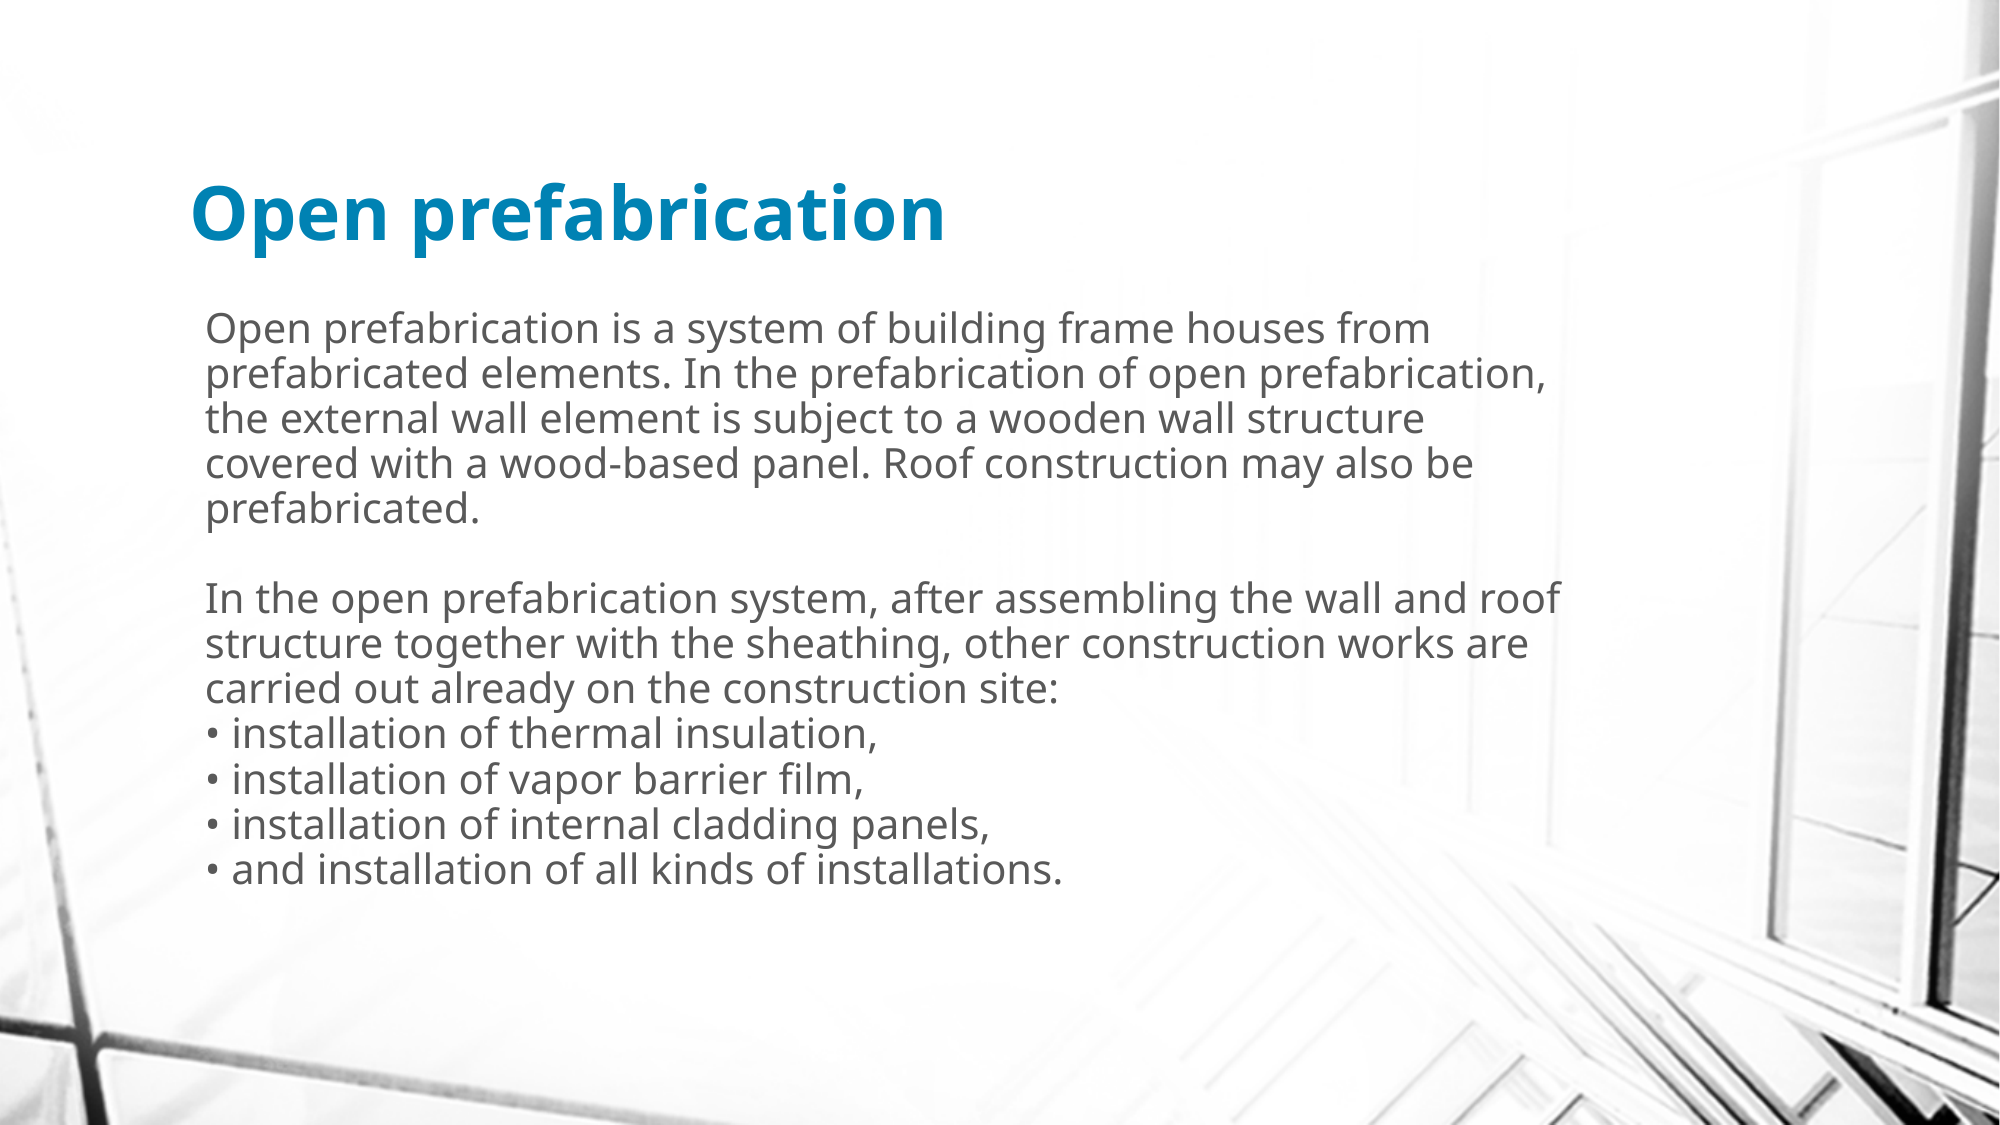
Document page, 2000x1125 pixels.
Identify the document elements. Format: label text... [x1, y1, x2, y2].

list Open prefabrication is a system of building frame houses from prefabricated elements. In the prefabrication of open prefabrication, the external wall element is subject to a wooden wall structure covered with a wood-based panel. Roof construction may also be prefabricated. In the open prefabrication system, after assembling the wall and roof structure together with the sheathing, other construction works are carried out already on the construction site: • installation of thermal insulation, • installation of vapor barrier film, • installation of internal cladding panels, • and installation of all kinds of installations. [174, 299, 1600, 988]
title Open prefabrication [174, 87, 1600, 263]
